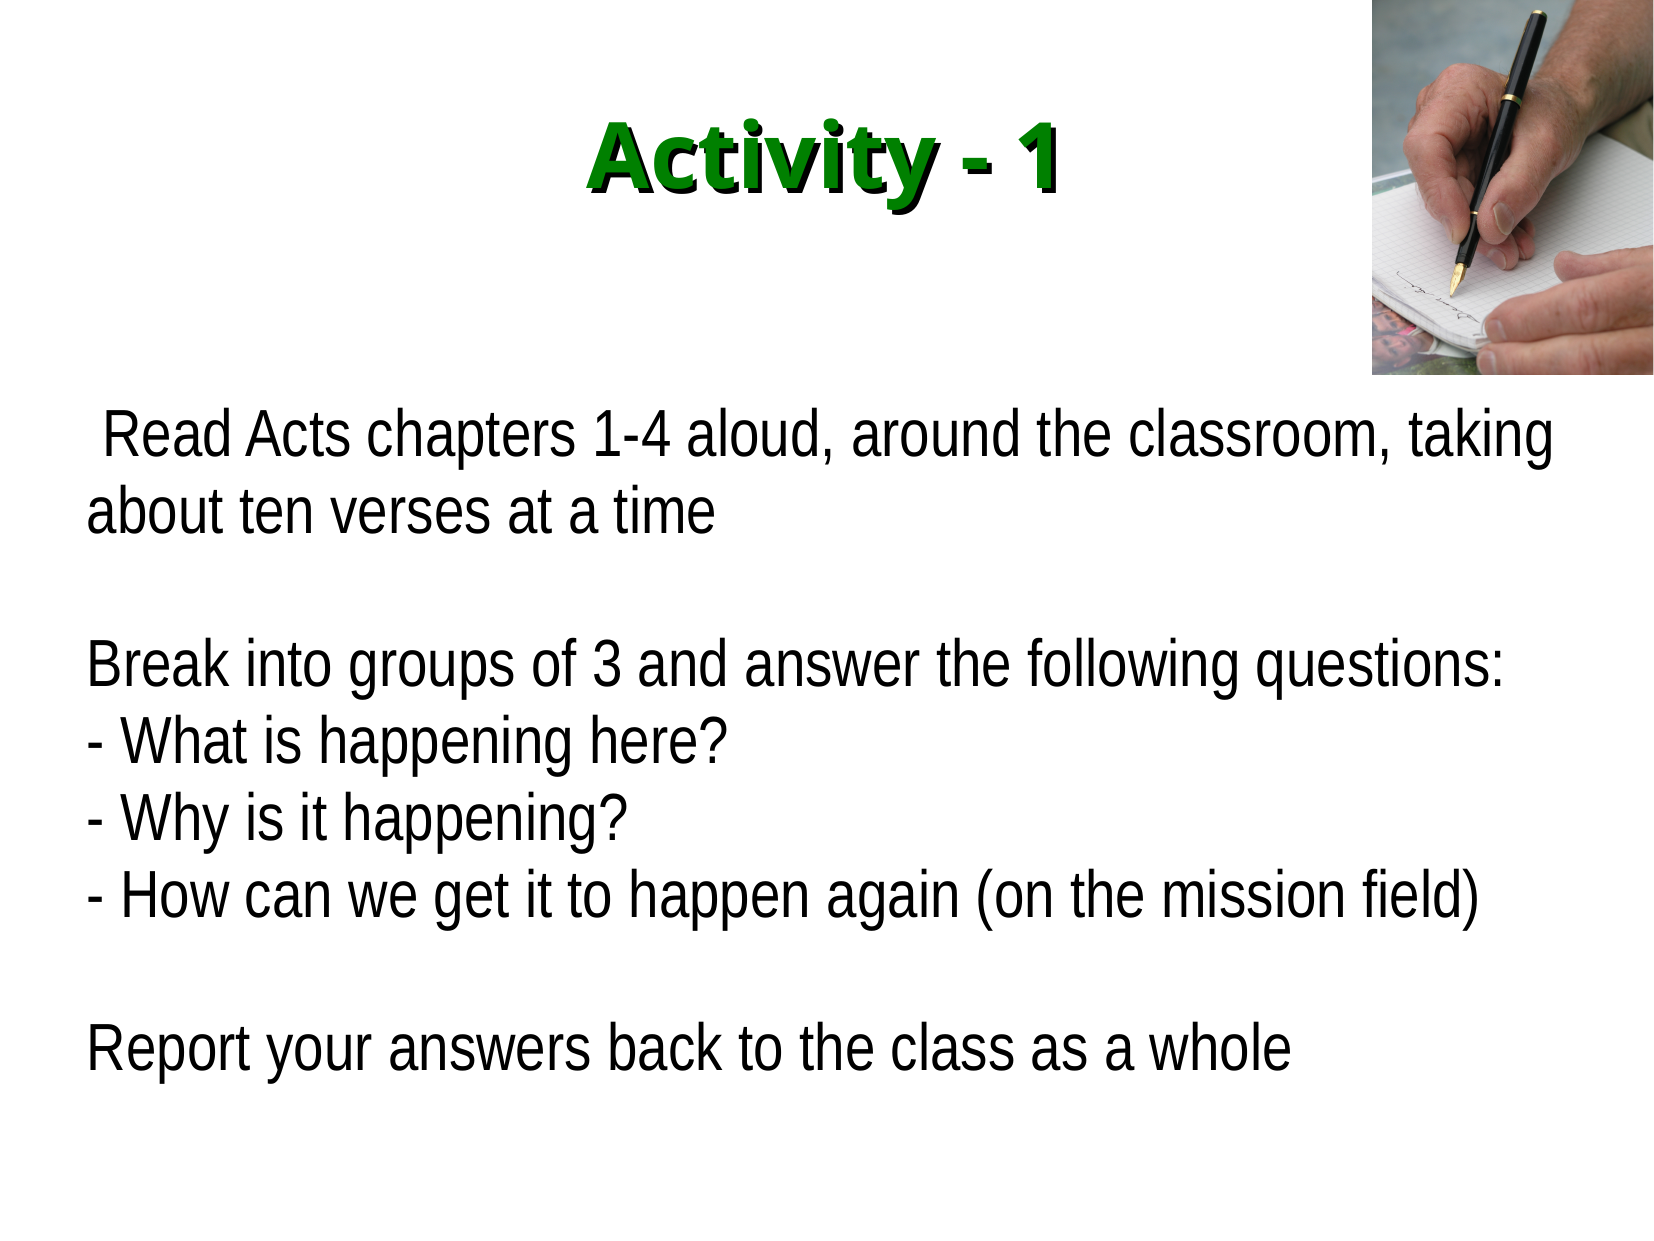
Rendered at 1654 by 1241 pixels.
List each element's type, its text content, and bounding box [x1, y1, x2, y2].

picture [1372, 0, 1654, 376]
title Activity - 1 [82, 49, 1372, 257]
subtitle Read Acts chapters 1-4 aloud, around the classroom, taking about ten verses at a time Break into groups of 3 and answer the following questions: - What is happening here? - Why is it happening? - How can we get it to happen again (on the mission field) Report your answers back to the class as a whole [86, 337, 1576, 1142]
